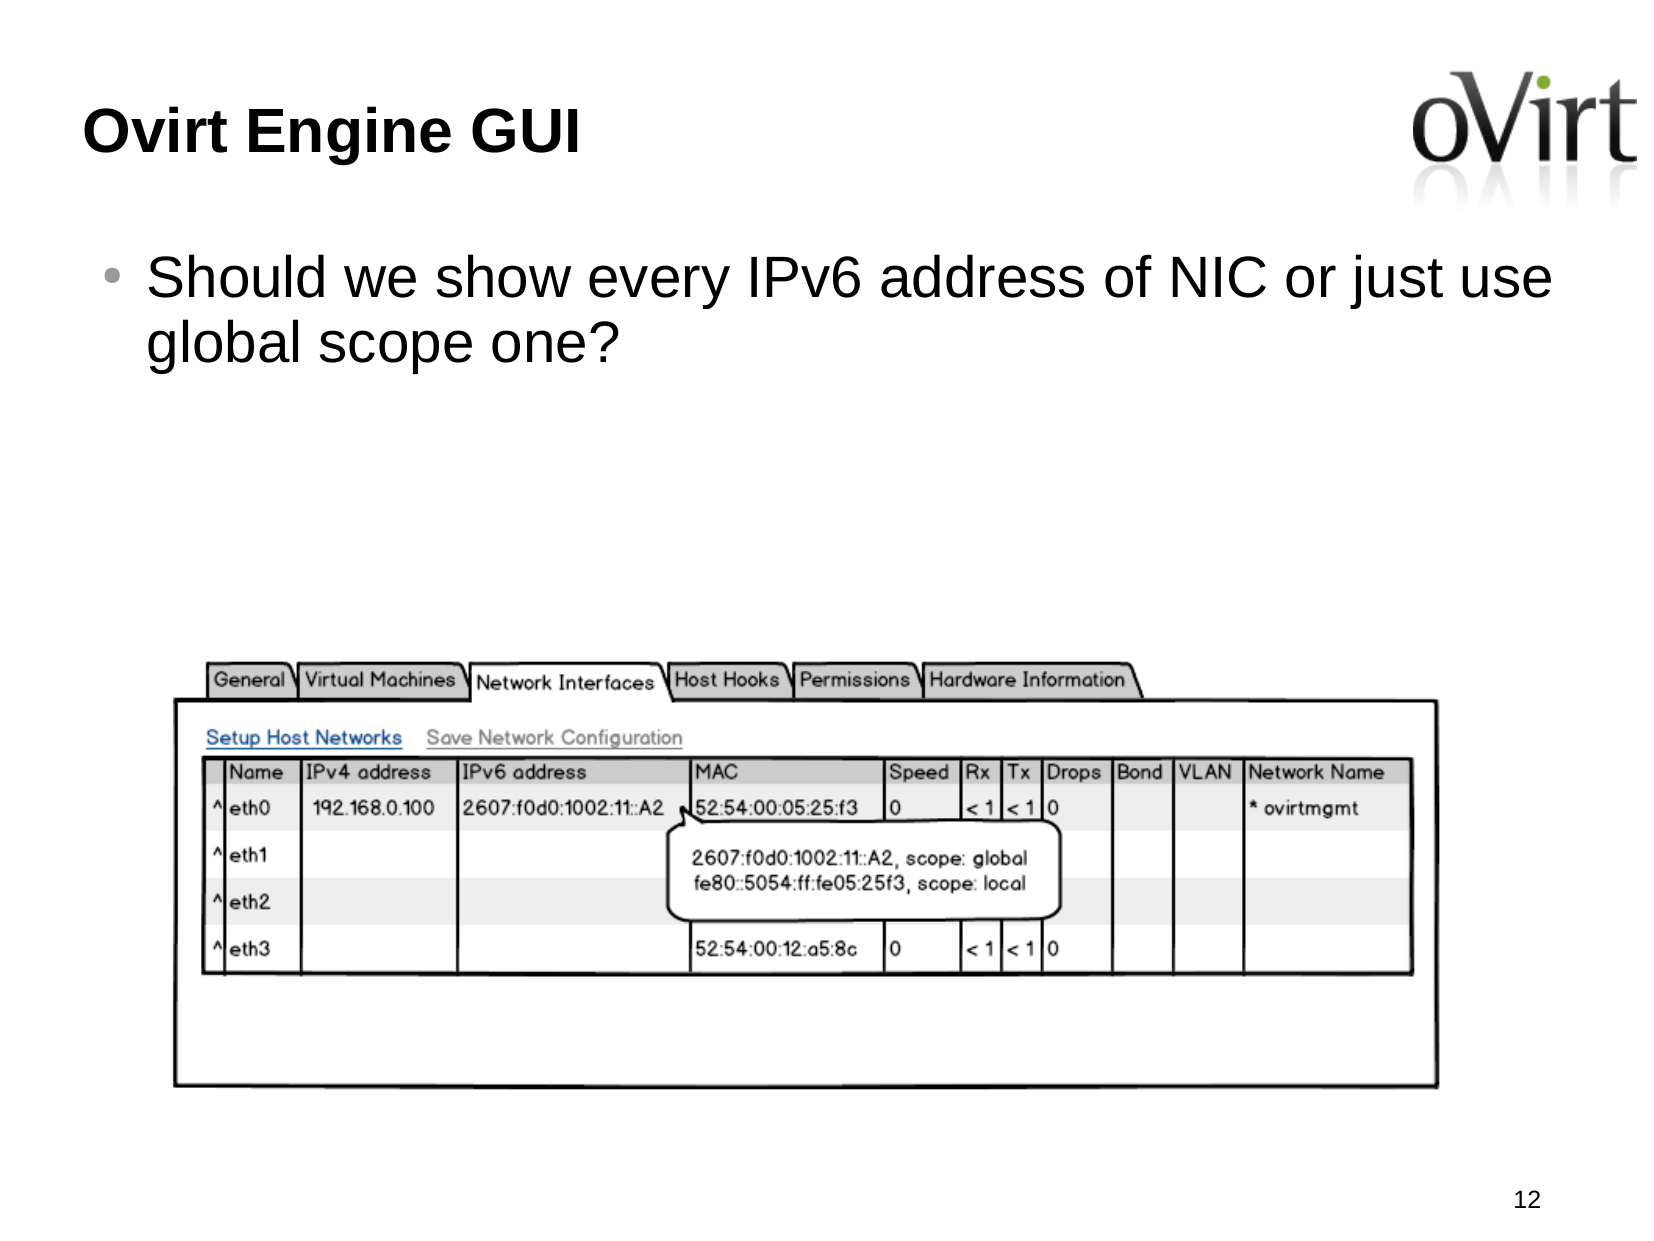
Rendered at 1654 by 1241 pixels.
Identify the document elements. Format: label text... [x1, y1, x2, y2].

picture [150, 637, 1463, 1113]
list Should we show every IPv6 address of NIC or just use global scope one? [86, 244, 1576, 601]
title Ovirt Engine GUI [82, 37, 1303, 226]
picture [1413, 63, 1637, 212]
